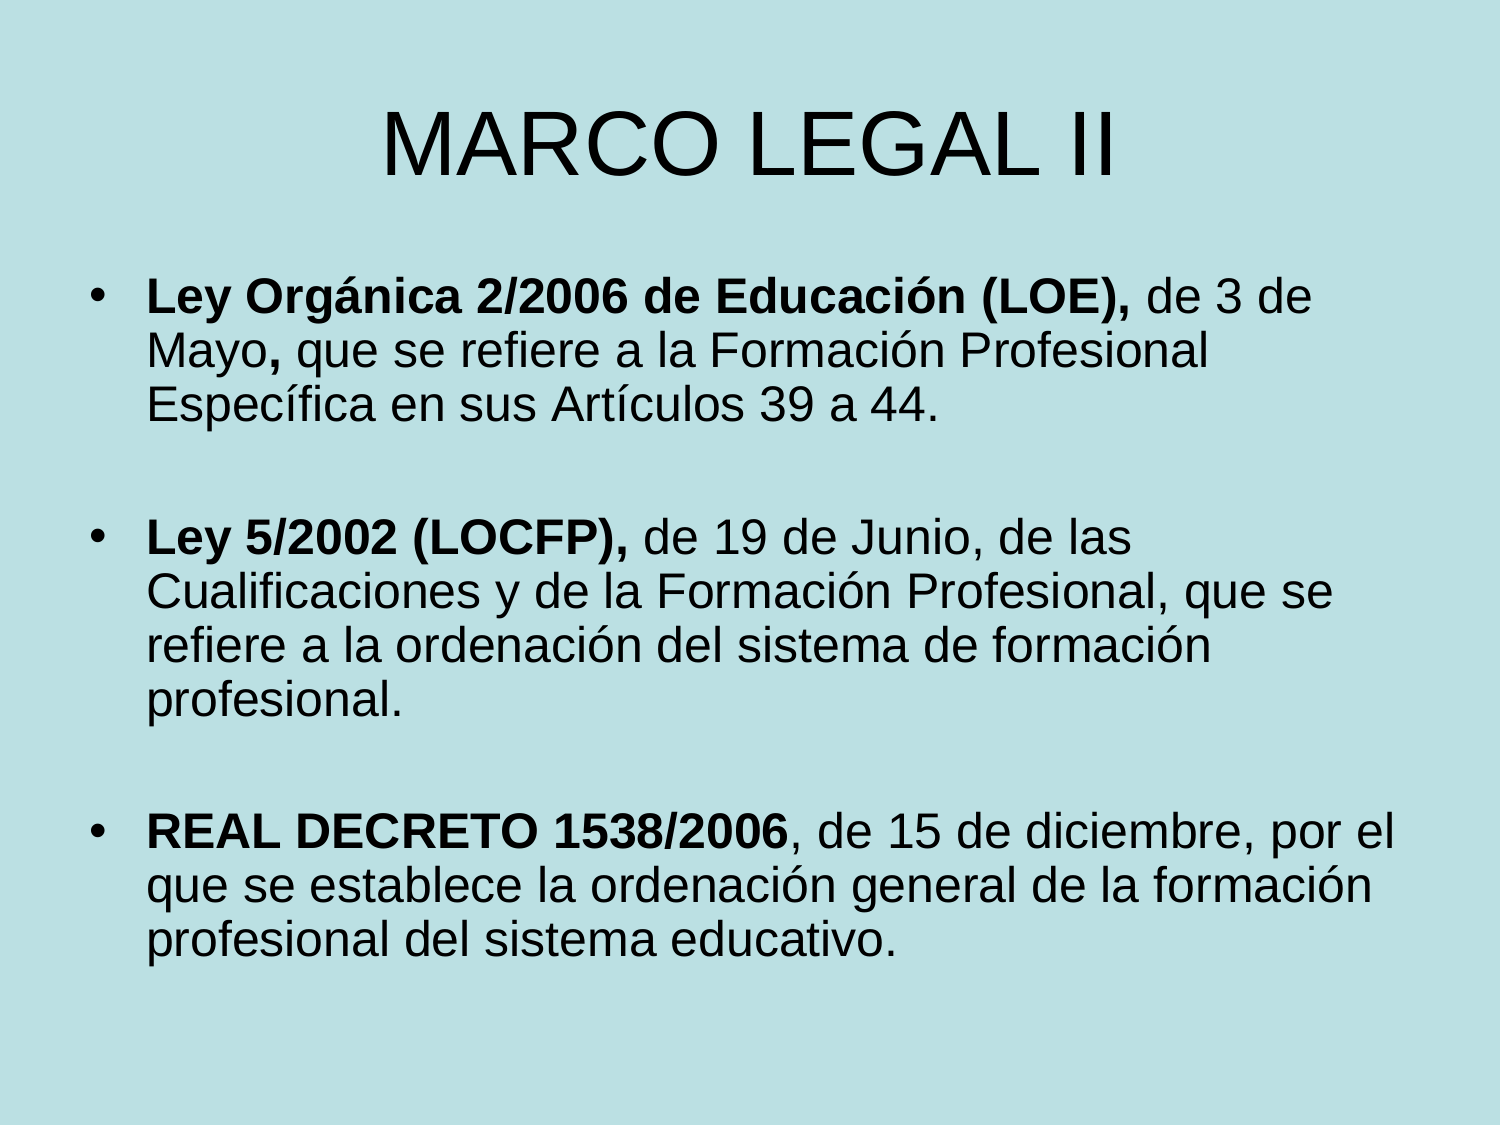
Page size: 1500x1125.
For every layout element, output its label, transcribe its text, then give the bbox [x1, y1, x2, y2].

title MARCO LEGAL II [75, 45, 1426, 233]
list Ley Orgánica 2/2006 de Educación (LOE), de 3 de Mayo, que se refiere a la Formación Profesional Específica en sus Artículos 39 a 44. Ley 5/2002 (LOCFP), de 19 de Junio, de las Cualificaciones y de la Formación Profesional, que se refiere a la ordenación del sistema de formación profesional. REAL DECRETO 1538/2006, de 15 de diciembre, por el que se establece la ordenación general de la formación profesional del sistema educativo. [75, 262, 1426, 1006]
